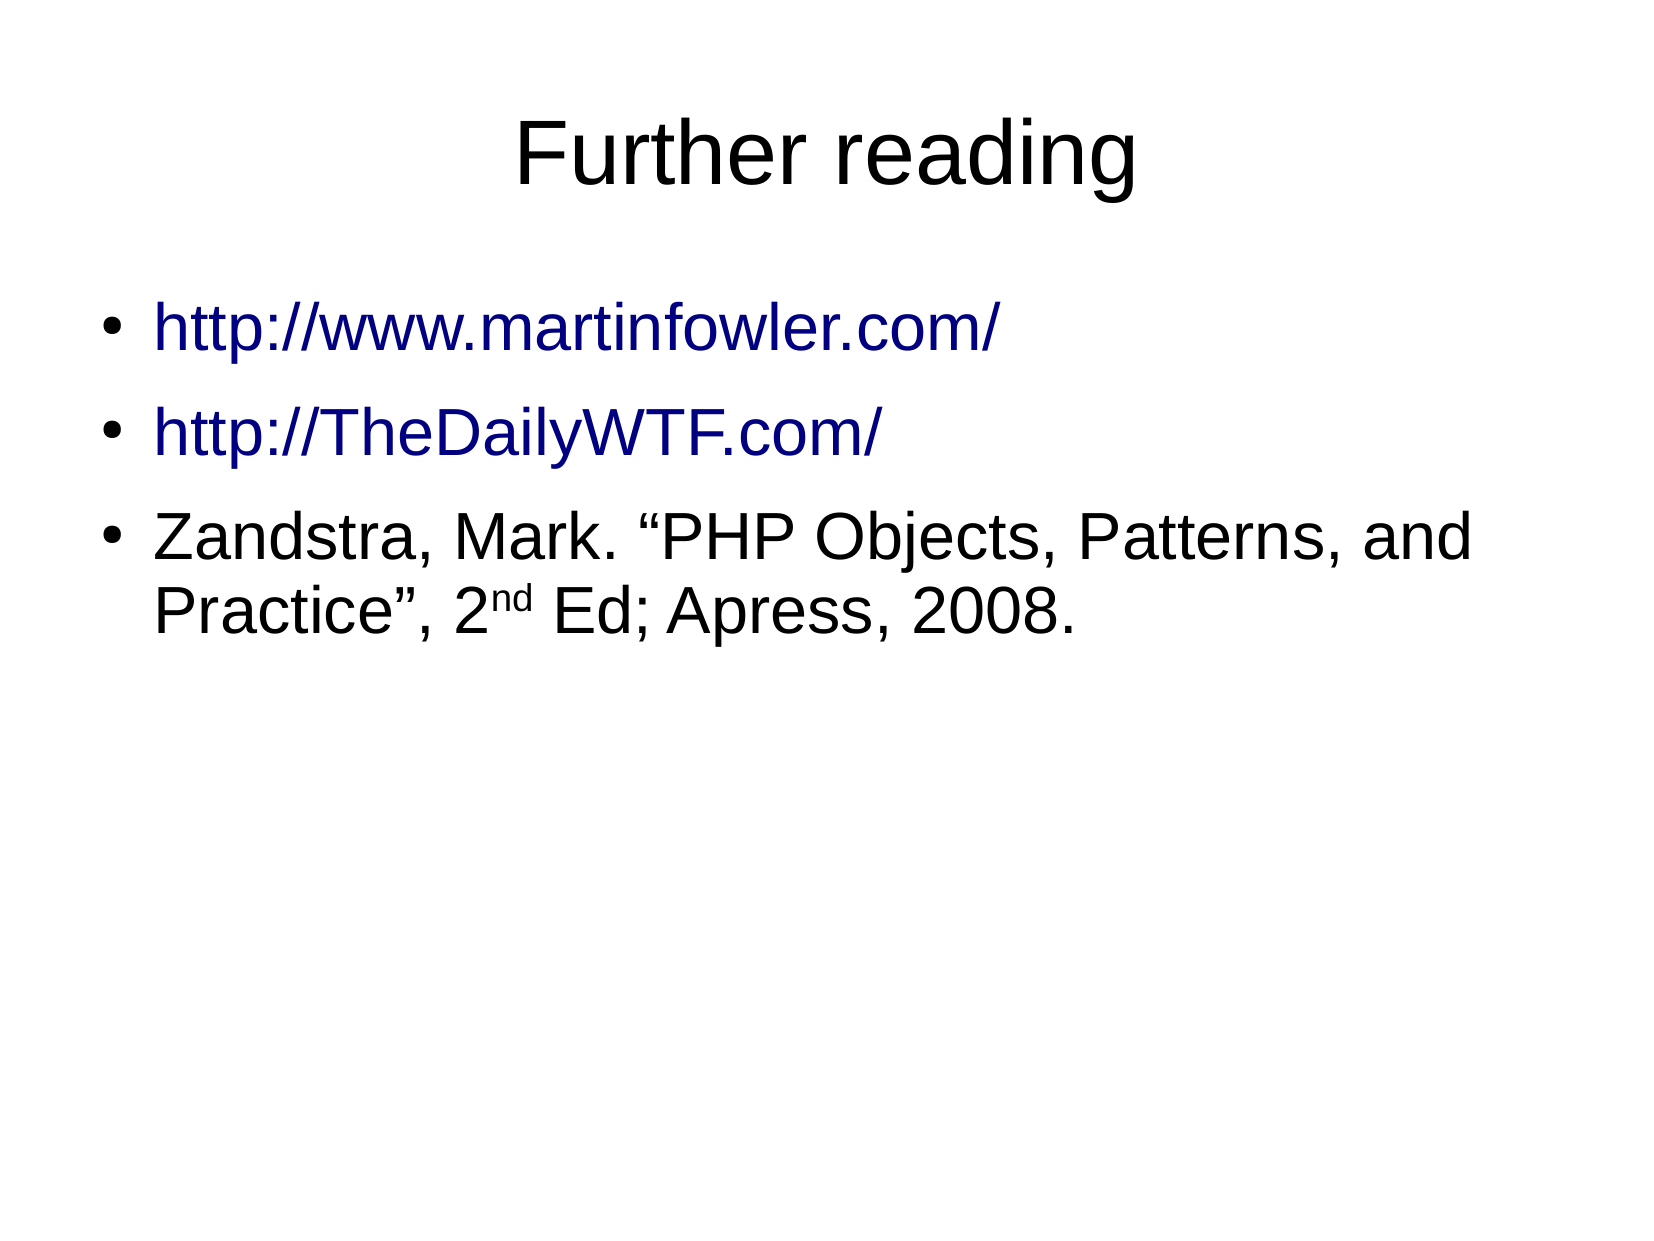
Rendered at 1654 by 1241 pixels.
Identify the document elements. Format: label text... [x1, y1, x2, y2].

title Further reading [82, 56, 1571, 250]
list http://www.martinfowler.com/ http://TheDailyWTF.com/ Zandstra, Mark. “PHP Objects, Patterns, and Practice”, 2nd Ed; Apress, 2008. [82, 290, 1571, 1109]
